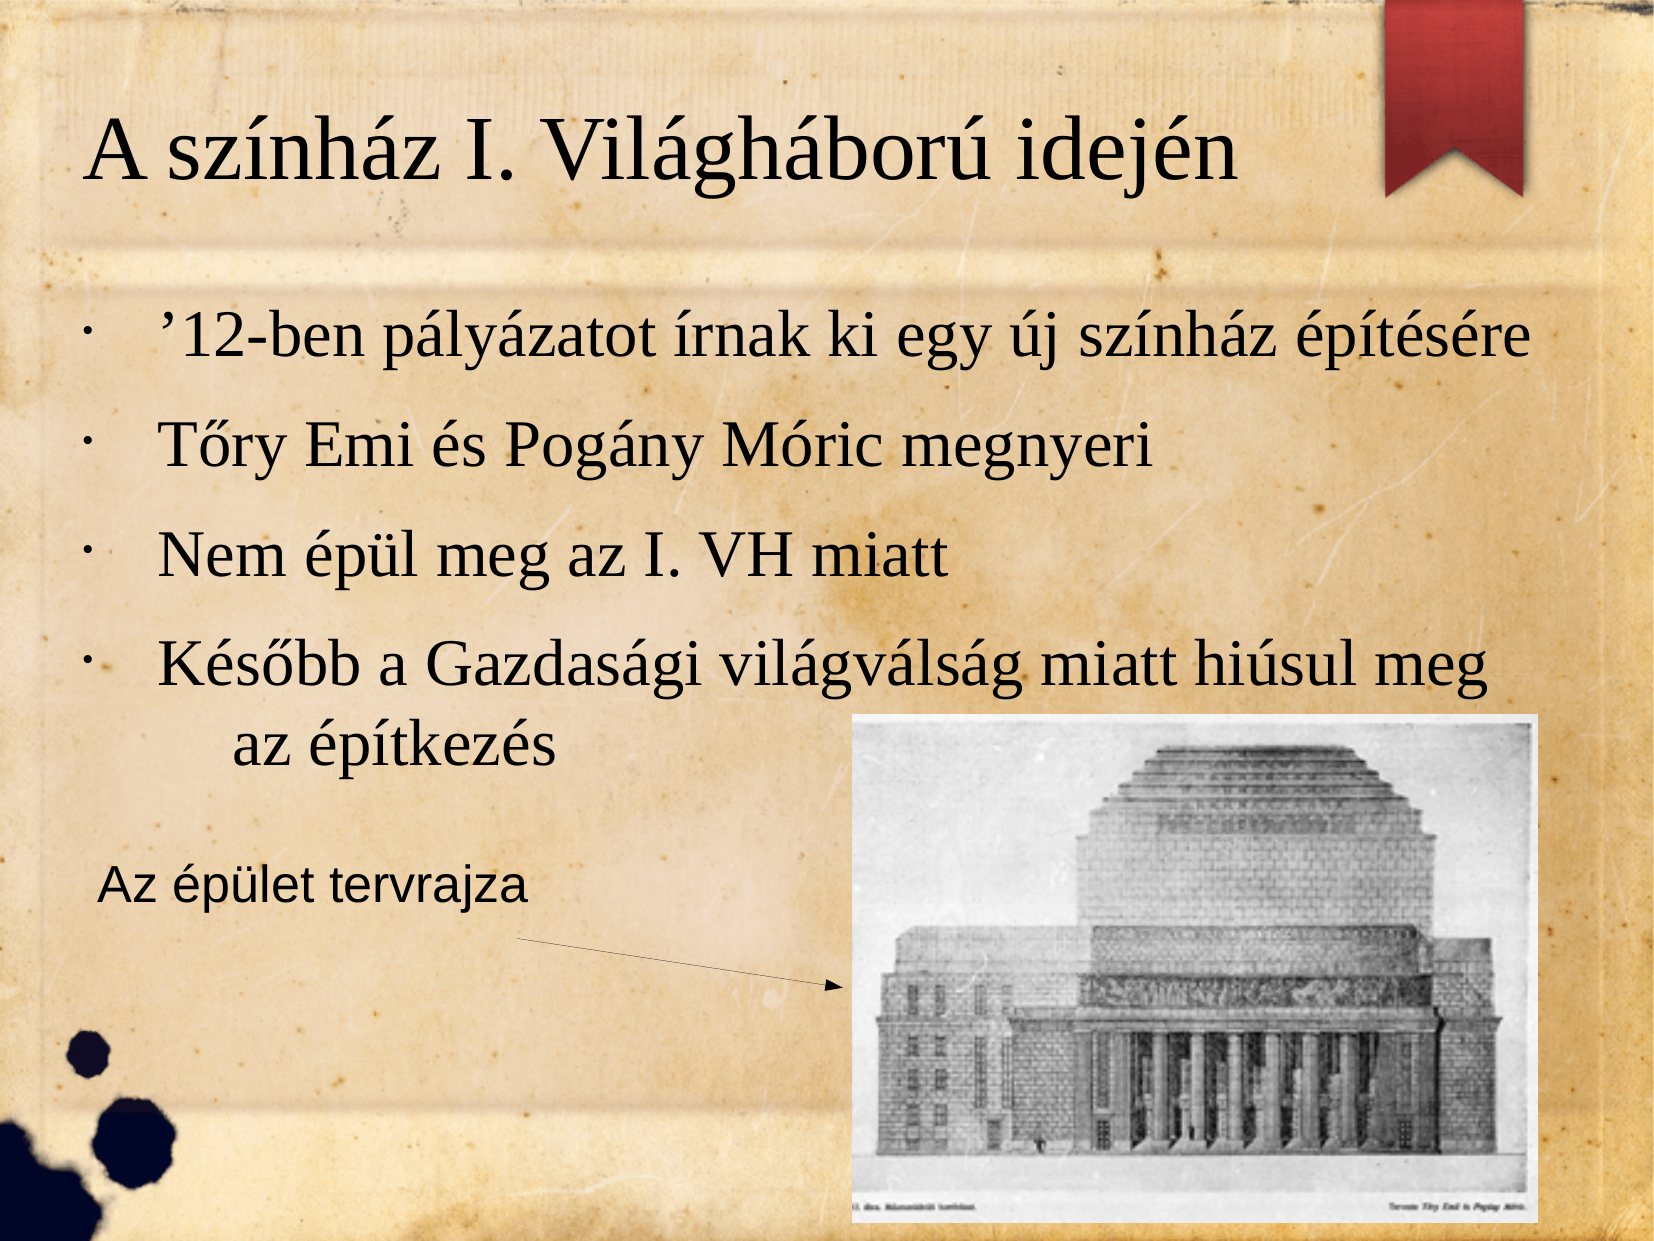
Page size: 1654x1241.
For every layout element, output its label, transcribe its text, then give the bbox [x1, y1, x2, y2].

list ’12-ben pályázatot írnak ki egy új színház építésére Tőry Emi és Pogány Móric megnyeri Nem épül meg az I. VH miatt Később a Gazdasági világválság miatt hiúsul meg az építkezés [82, 290, 1538, 1010]
picture [852, 714, 1538, 1223]
title A színház I. Világháború idején [82, 49, 1347, 237]
text_box Az épület tervrajza [82, 848, 588, 924]
